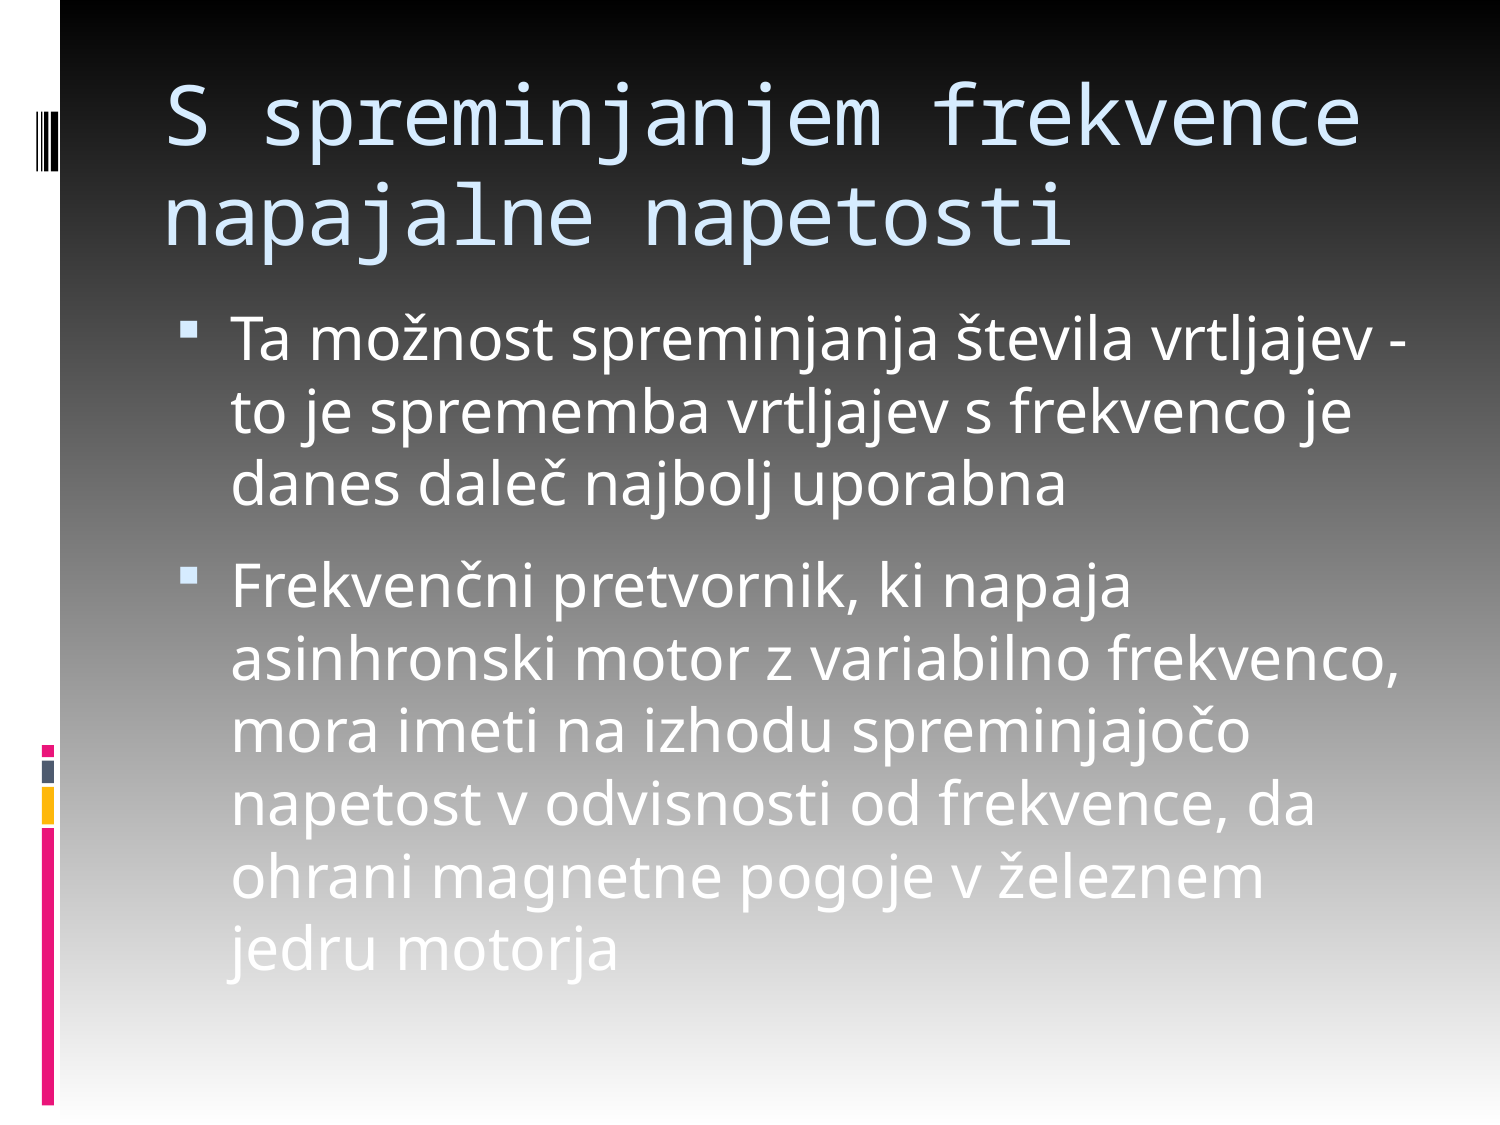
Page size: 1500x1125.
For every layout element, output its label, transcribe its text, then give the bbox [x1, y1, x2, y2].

title S spreminjanjem frekvence napajalne napetosti [147, 54, 1423, 262]
list Ta možnost spreminjanja števila vrtljajev - to je sprememba vrtljajev s frekvenco je danes daleč najbolj uporabna Frekvenčni pretvornik, ki napaja asinhronski motor z variabilno frekvenco, mora imeti na izhodu spreminjajočo napetost v odvisnosti od frekvence, da ohrani magnetne pogoje v železnem jedru motorja [150, 292, 1425, 1043]
